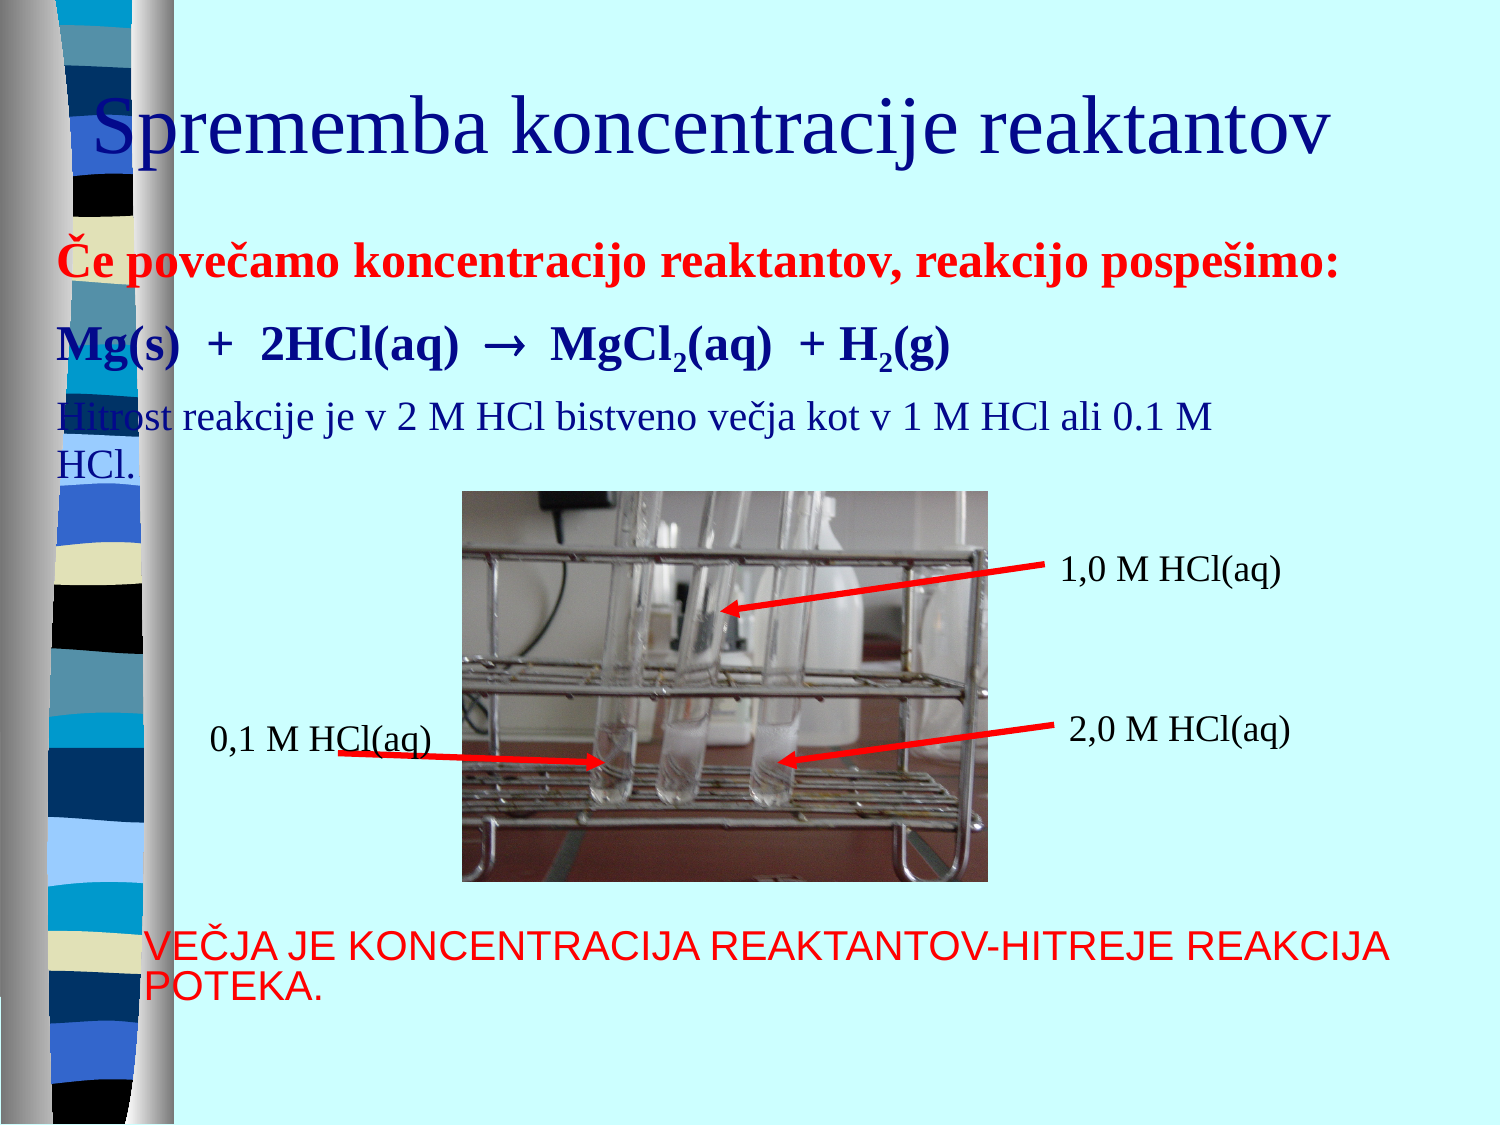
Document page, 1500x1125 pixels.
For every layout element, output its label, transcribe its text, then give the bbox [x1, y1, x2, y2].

text_box 0,1 M HCl(aq) [194, 706, 447, 767]
text_box 1,0 M HCl(aq) [1044, 536, 1297, 597]
list Če povečamo koncentracijo reaktantov, reakcijo pospešimo: Mg(s) + 2HCl(aq)  MgCl2(aq) + H2(g) Hitrost reakcije je v 2 M HCl bistveno večja kot v 1 M HCl ali 0.1 M HCl. VEČJA JE KONCENTRACIJA REAKTANTOV-HITREJE REAKCIJA POTEKA. [41, 231, 1459, 492]
picture [462, 491, 988, 882]
title Sprememba koncentracije reaktantov [76, 45, 1388, 197]
text_box 2,0 M HCl(aq) [1054, 697, 1307, 757]
